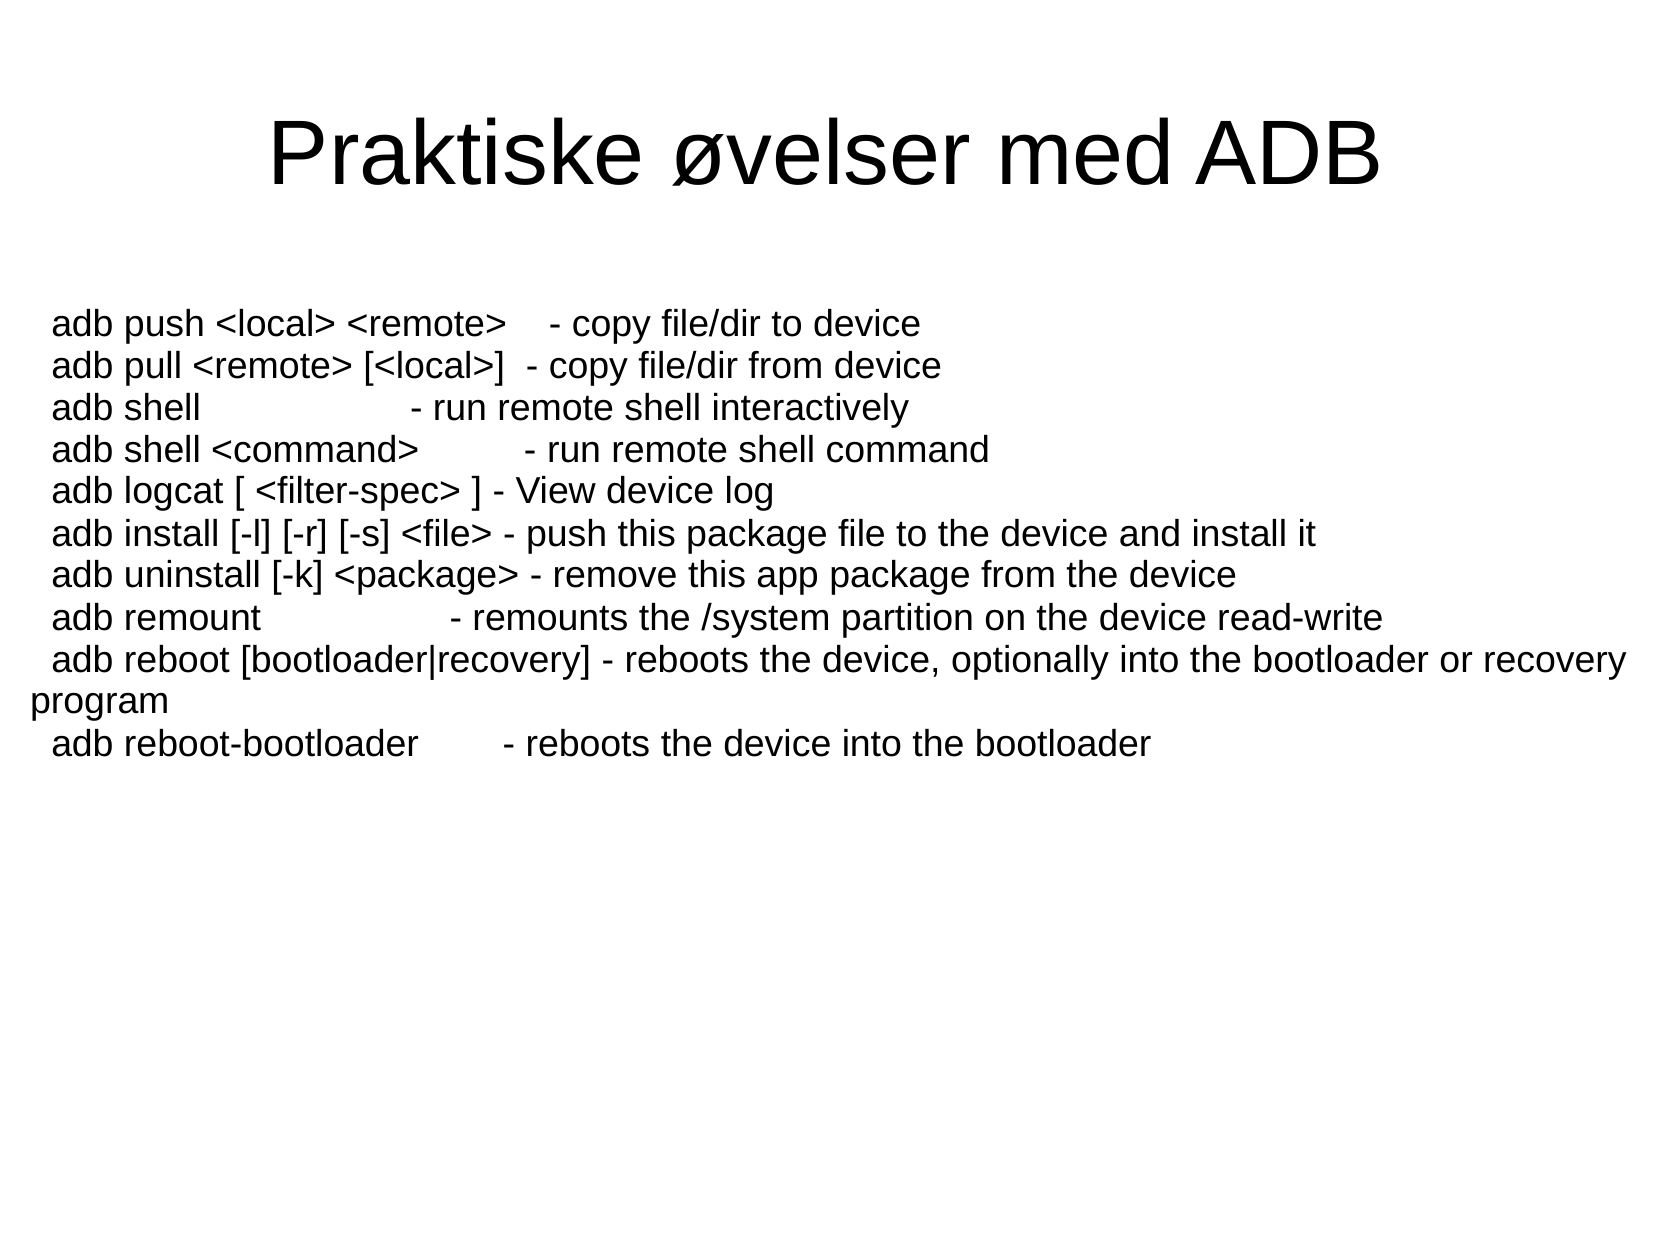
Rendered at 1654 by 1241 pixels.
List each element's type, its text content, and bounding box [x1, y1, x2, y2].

title Praktiske øvelser med ADB [82, 49, 1571, 257]
text_box adb push <local> <remote> - copy file/dir to device adb pull <remote> [<local>] - copy file/dir from device adb shell - run remote shell interactively adb shell <command> - run remote shell command adb logcat [ <filter-spec> ] - View device log adb install [-l] [-r] [-s] <file> - push this package file to the device and install it adb uninstall [-k] <package> - remove this app package from the device adb remount - remounts the /system partition on the device read-write adb reboot [bootloader|recovery] - reboots the device, optionally into the bootloader or recovery program adb reboot-bootloader - reboots the device into the bootloader [15, 294, 1643, 772]
